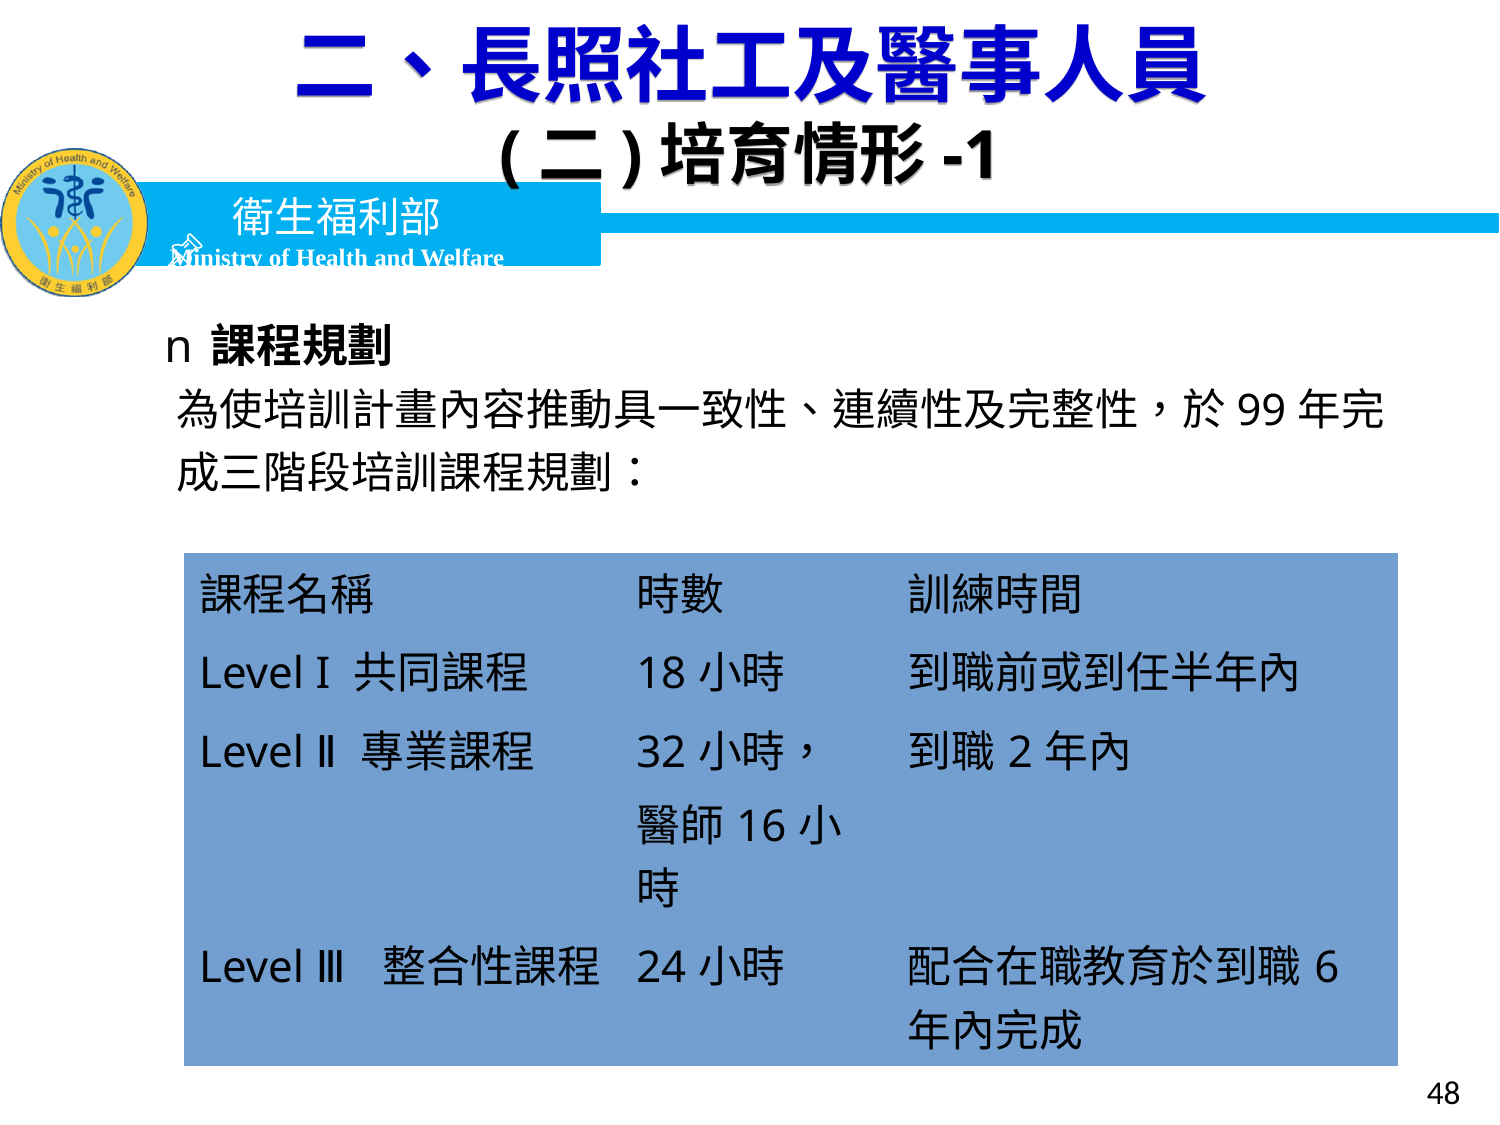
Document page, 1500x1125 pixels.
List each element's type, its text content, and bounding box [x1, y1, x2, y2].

table_cell Level I 共同課程 [184, 631, 621, 709]
table_header 課程名稱 [184, 553, 621, 631]
text_box 48 [1411, 1063, 1495, 1125]
table_cell 配合在職教育於到職6年內完成 [893, 925, 1398, 1066]
table_cell 24小時 [621, 925, 893, 1066]
table_header 時數 [621, 553, 893, 631]
table_cell 到職2年內 [893, 709, 1398, 925]
table_cell 18小時 [621, 631, 893, 709]
title 二、長照社工及醫事人員 (二)培育情形-1 [75, 4, 1426, 193]
table_cell Level Ⅲ 整合性課程 [184, 925, 621, 1066]
text_box 課程規劃 為使培訓計畫內容推動具一致性、連續性及完整性，於99年完成三階段培訓課程規劃： [83, 289, 1419, 500]
table_cell 到職前或到任半年內 [893, 631, 1398, 709]
table_header 訓練時間 [893, 553, 1398, 631]
table_cell Level Ⅱ 專業課程 [184, 709, 621, 925]
table_cell 32小時， 醫師16小時 [621, 709, 893, 925]
